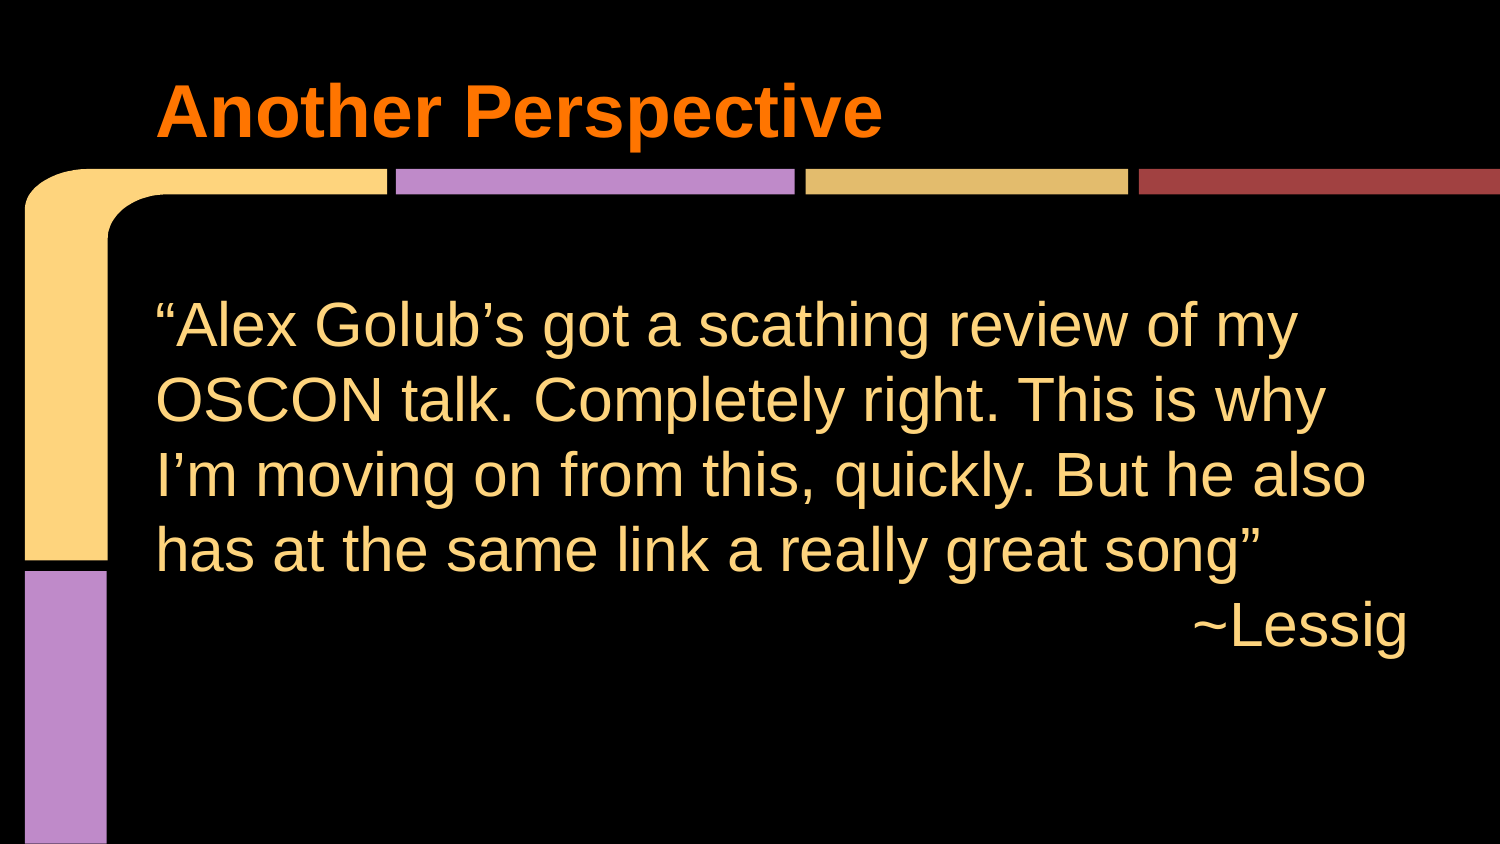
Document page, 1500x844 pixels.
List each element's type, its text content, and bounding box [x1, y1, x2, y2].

title Another Perspective [140, 26, 1425, 168]
list “Alex Golub’s got a scathing review of my OSCON talk. Completely right. This is why I’m moving on from this, quickly. But he also has at the same link a really great song” ~Lessig [140, 194, 1425, 808]
